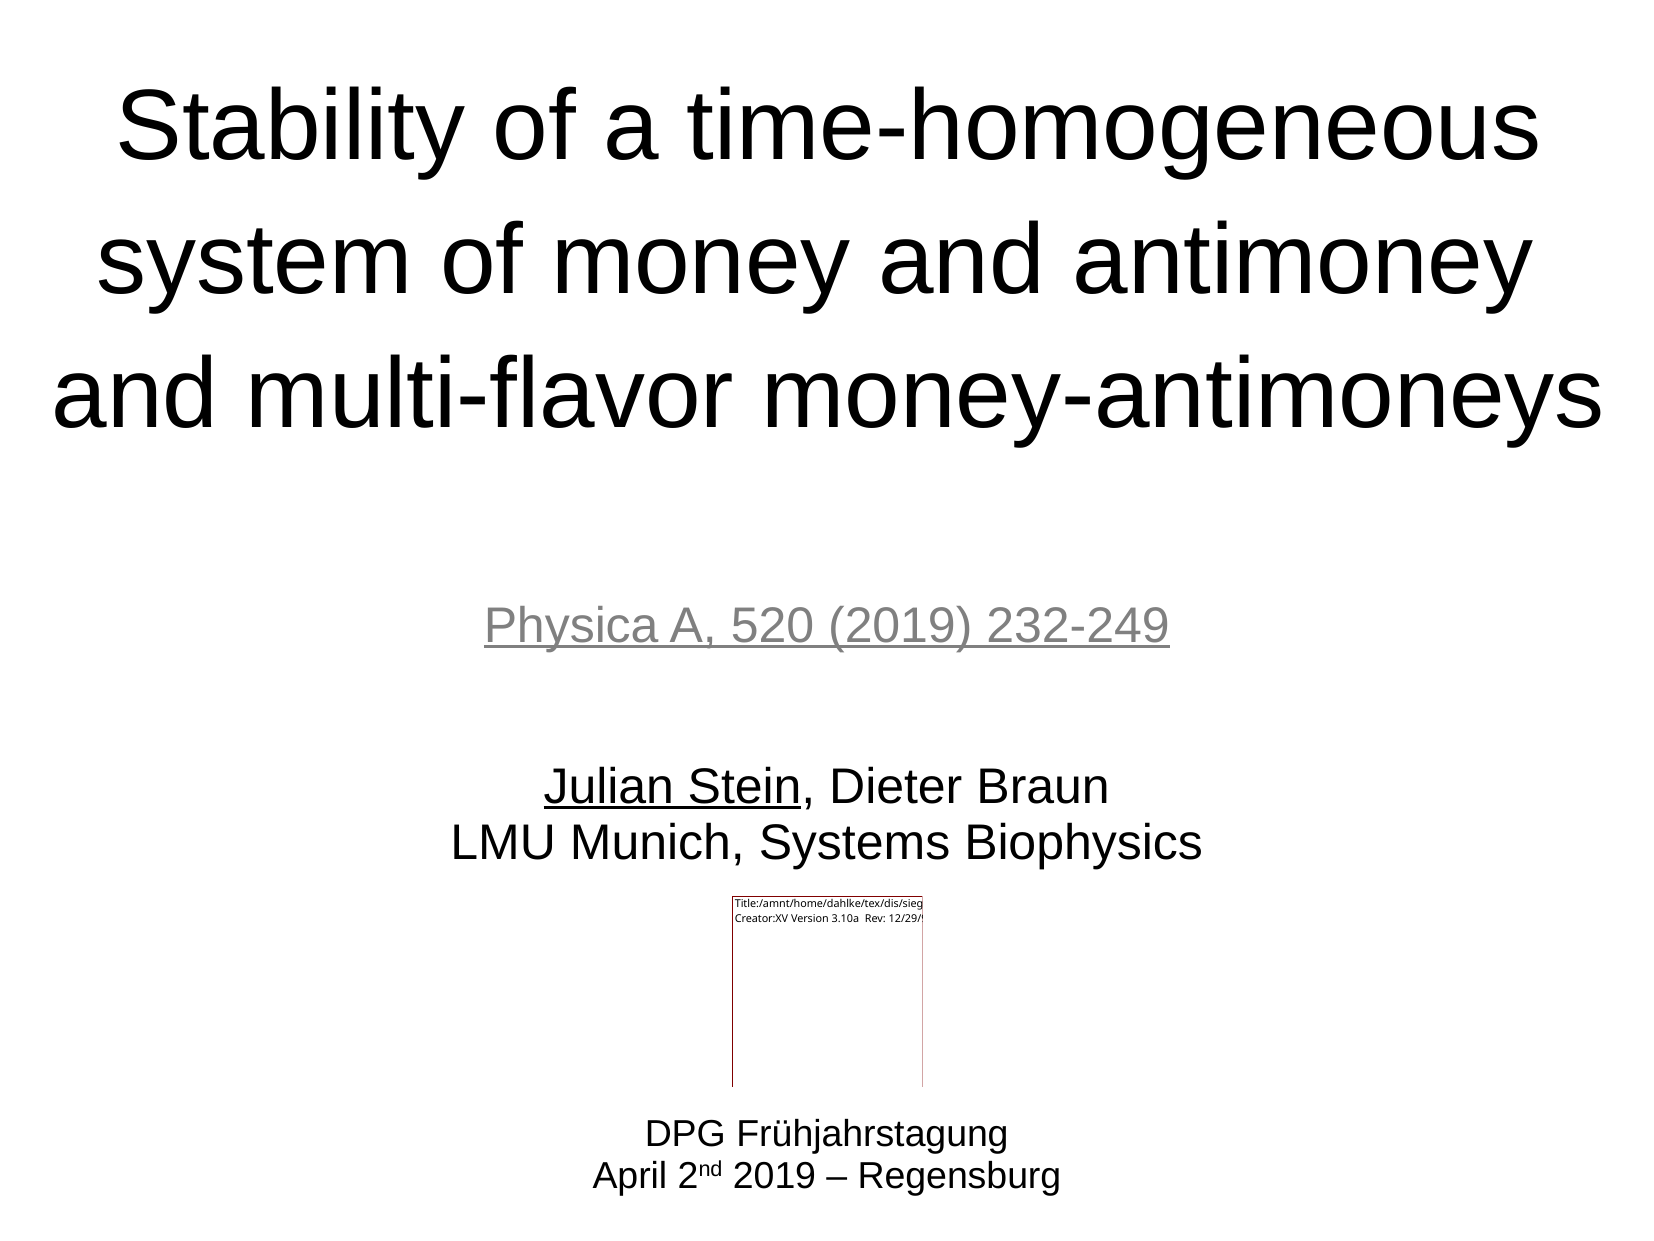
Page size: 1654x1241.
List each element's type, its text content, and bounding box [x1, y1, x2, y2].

picture [731, 895, 923, 1066]
subtitle Julian Stein, Dieter Braun LMU Munich, Systems Biophysics [7, 748, 1646, 880]
title DPG Frühjahrstagung April 2nd 2019 – Regensburg [477, 1066, 1176, 1241]
text_box Physica A, 520 (2019) 232-249 [7, 559, 1646, 691]
text_box Stability of a time-homogeneous system of money and antimoney and multi-flavor money-antimoneys [5, 0, 1653, 519]
